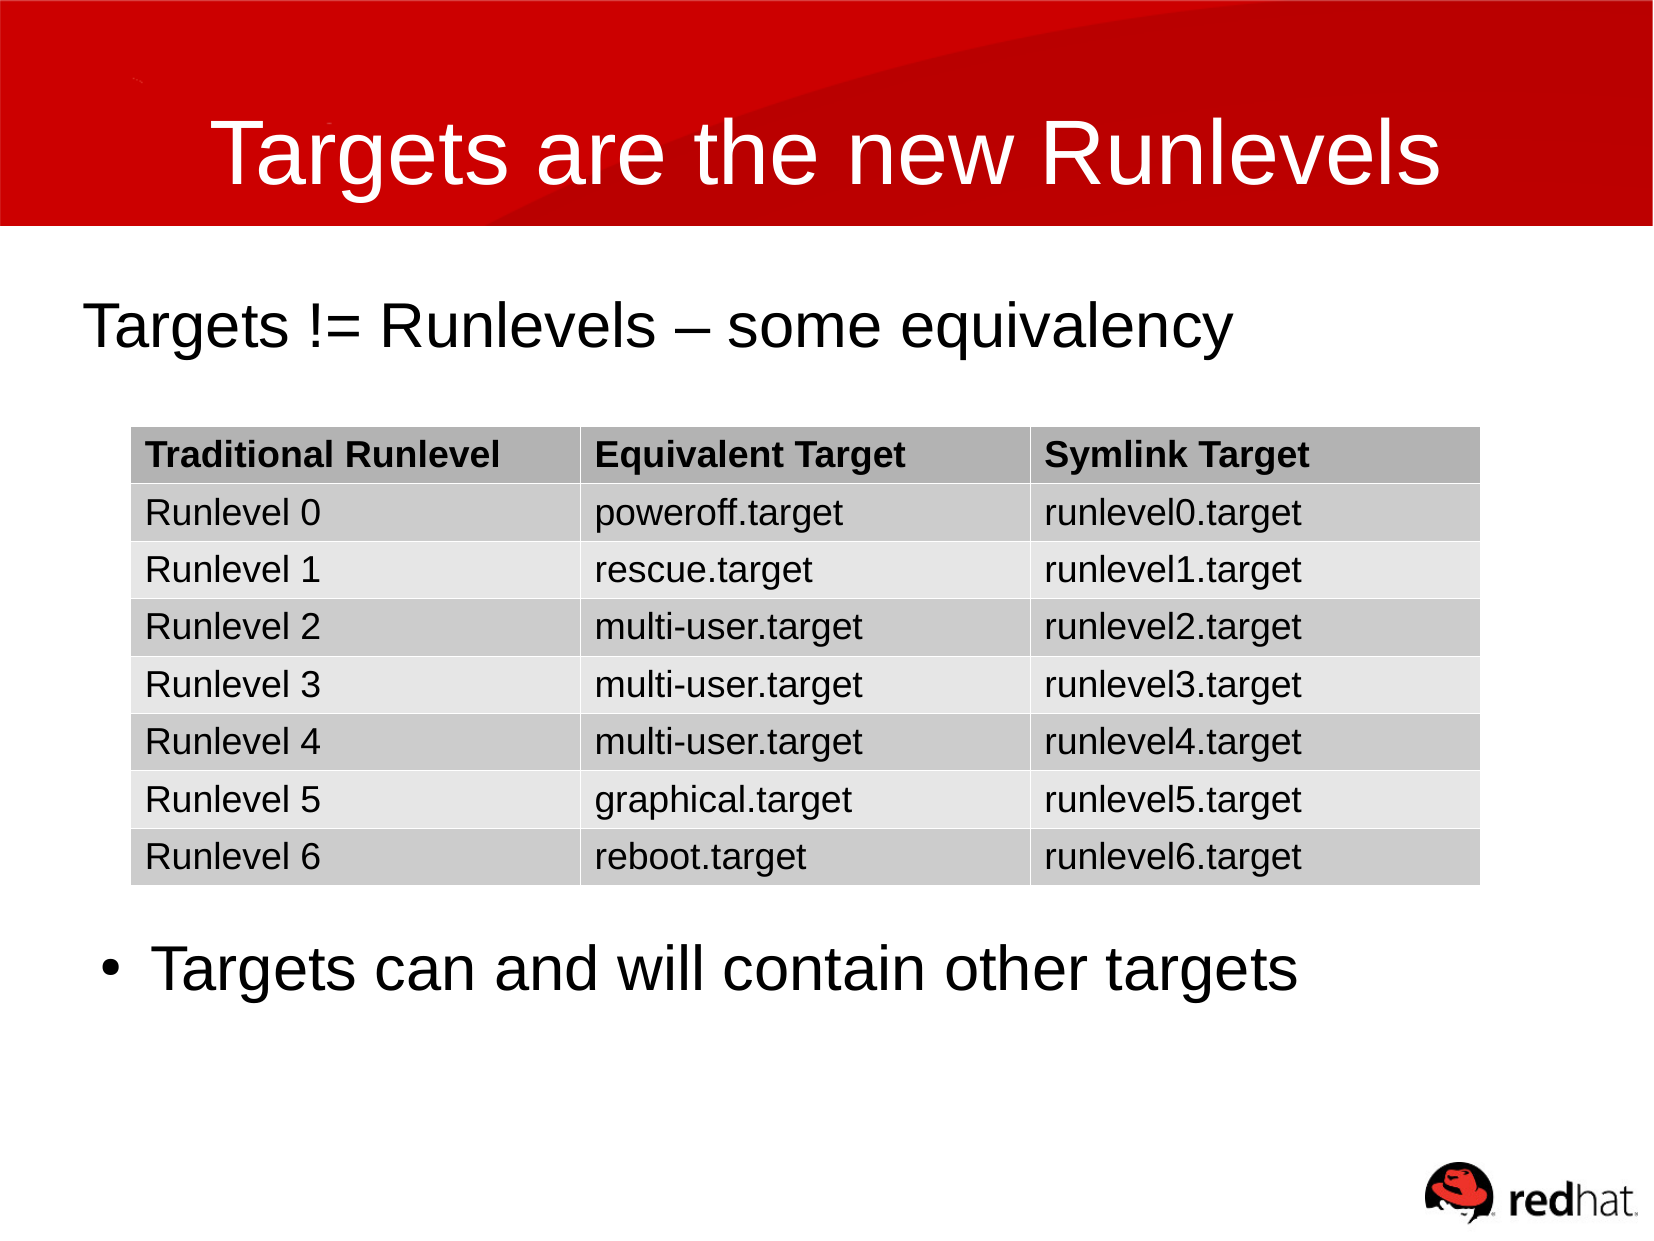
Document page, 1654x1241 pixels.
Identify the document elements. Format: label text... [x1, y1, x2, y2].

table_cell runlevel6.target [1031, 829, 1480, 885]
table_cell Runlevel 0 [131, 484, 580, 541]
table_cell runlevel1.target [1031, 542, 1480, 598]
title Targets are the new Runlevels [82, 49, 1571, 257]
picture [0, 0, 1653, 226]
picture [1425, 1162, 1638, 1232]
table_cell graphical.target [581, 771, 1030, 828]
table_cell multi-user.target [581, 599, 1030, 656]
table_cell Runlevel 4 [131, 714, 580, 770]
table_cell poweroff.target [581, 484, 1030, 541]
table_cell runlevel4.target [1031, 714, 1480, 770]
table_cell reboot.target [581, 829, 1030, 885]
table_cell multi-user.target [581, 714, 1030, 770]
list Targets != Runlevels – some equivalency Targets can and will contain other targets [82, 290, 1571, 1010]
table_cell multi-user.target [581, 657, 1030, 713]
table_cell runlevel0.target [1031, 484, 1480, 541]
table_cell runlevel2.target [1031, 599, 1480, 656]
table_cell runlevel5.target [1031, 771, 1480, 828]
table_cell Runlevel 1 [131, 542, 580, 598]
table_cell Runlevel 6 [131, 829, 580, 885]
table_cell rescue.target [581, 542, 1030, 598]
table_header Symlink Target [1031, 427, 1480, 483]
table_header Traditional Runlevel [131, 427, 580, 483]
table_cell Runlevel 5 [131, 771, 580, 828]
table_header Equivalent Target [581, 427, 1030, 483]
table_cell Runlevel 2 [131, 599, 580, 656]
table_cell Runlevel 3 [131, 657, 580, 713]
table_cell runlevel3.target [1031, 657, 1480, 713]
